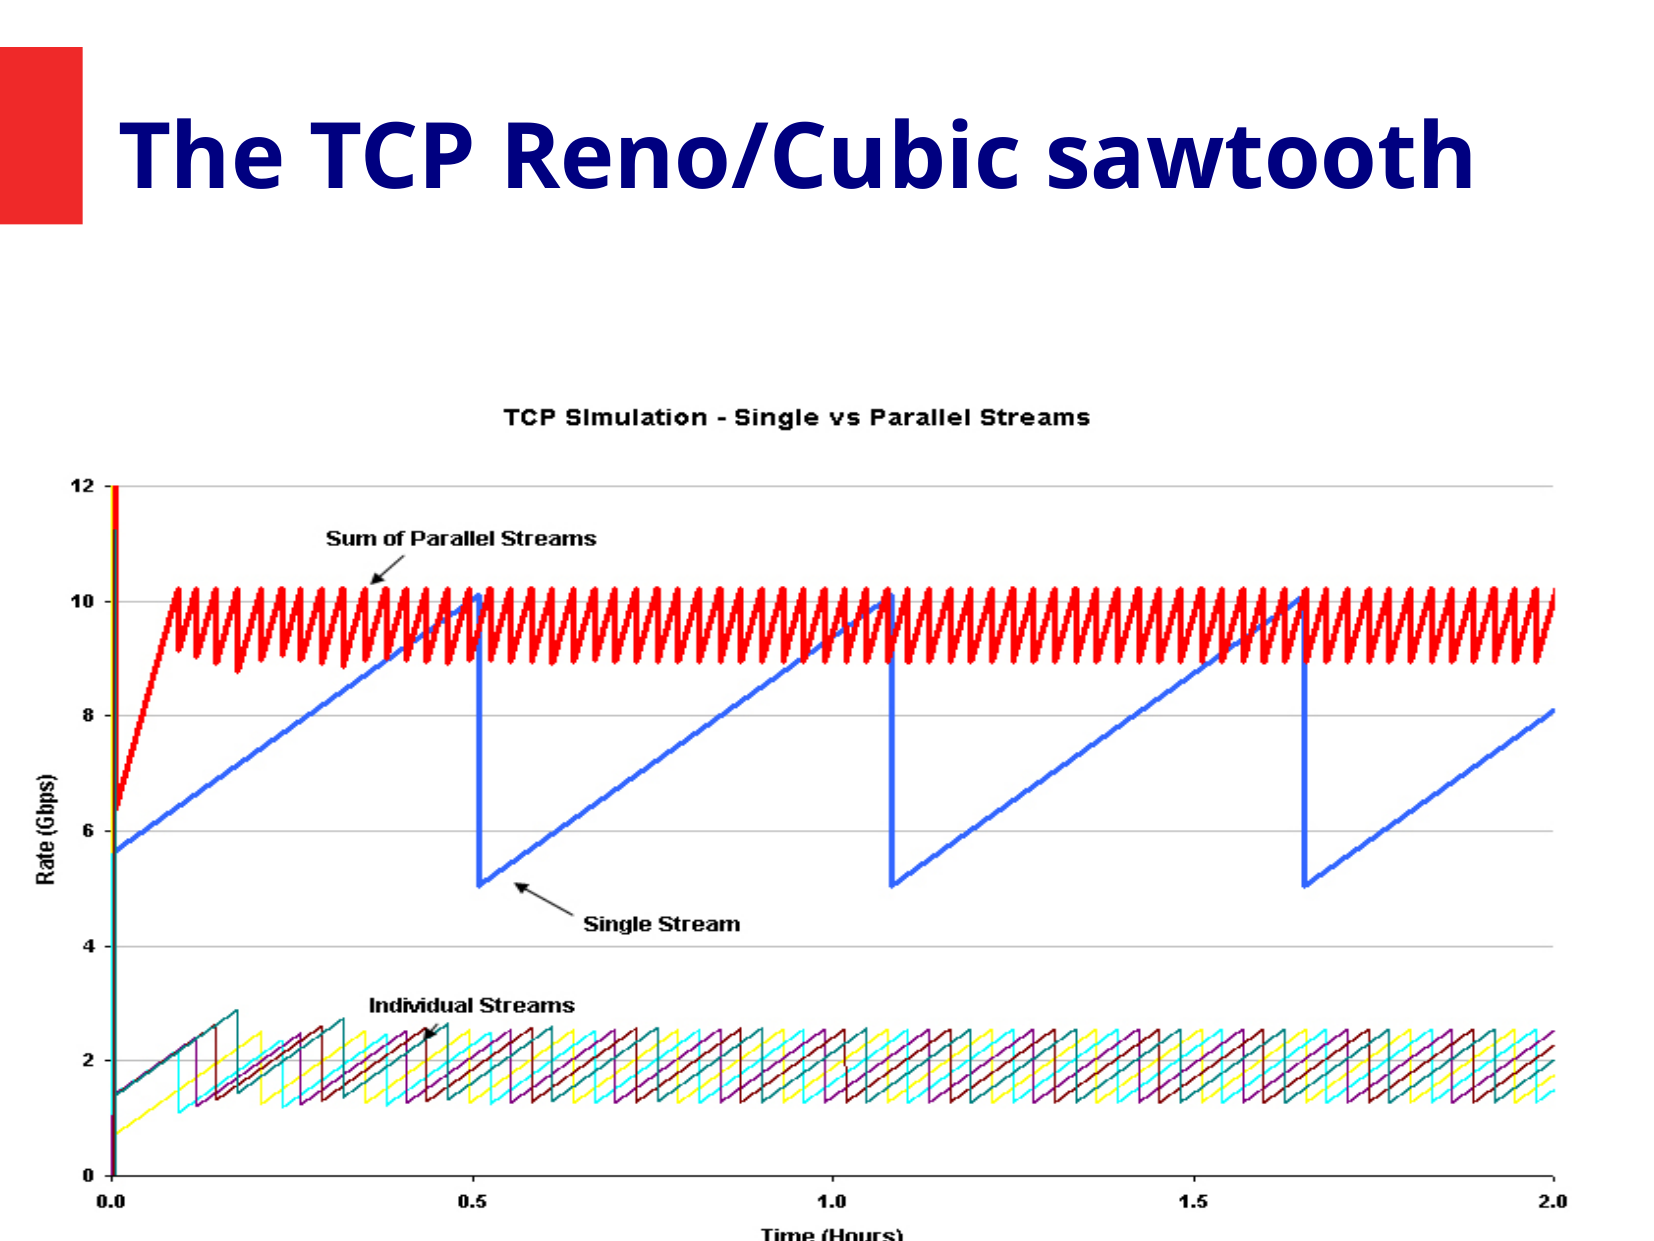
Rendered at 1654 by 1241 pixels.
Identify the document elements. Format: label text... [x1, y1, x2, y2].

title The TCP Reno/Cubic sawtooth [118, 49, 1571, 257]
picture [15, 354, 1636, 1241]
